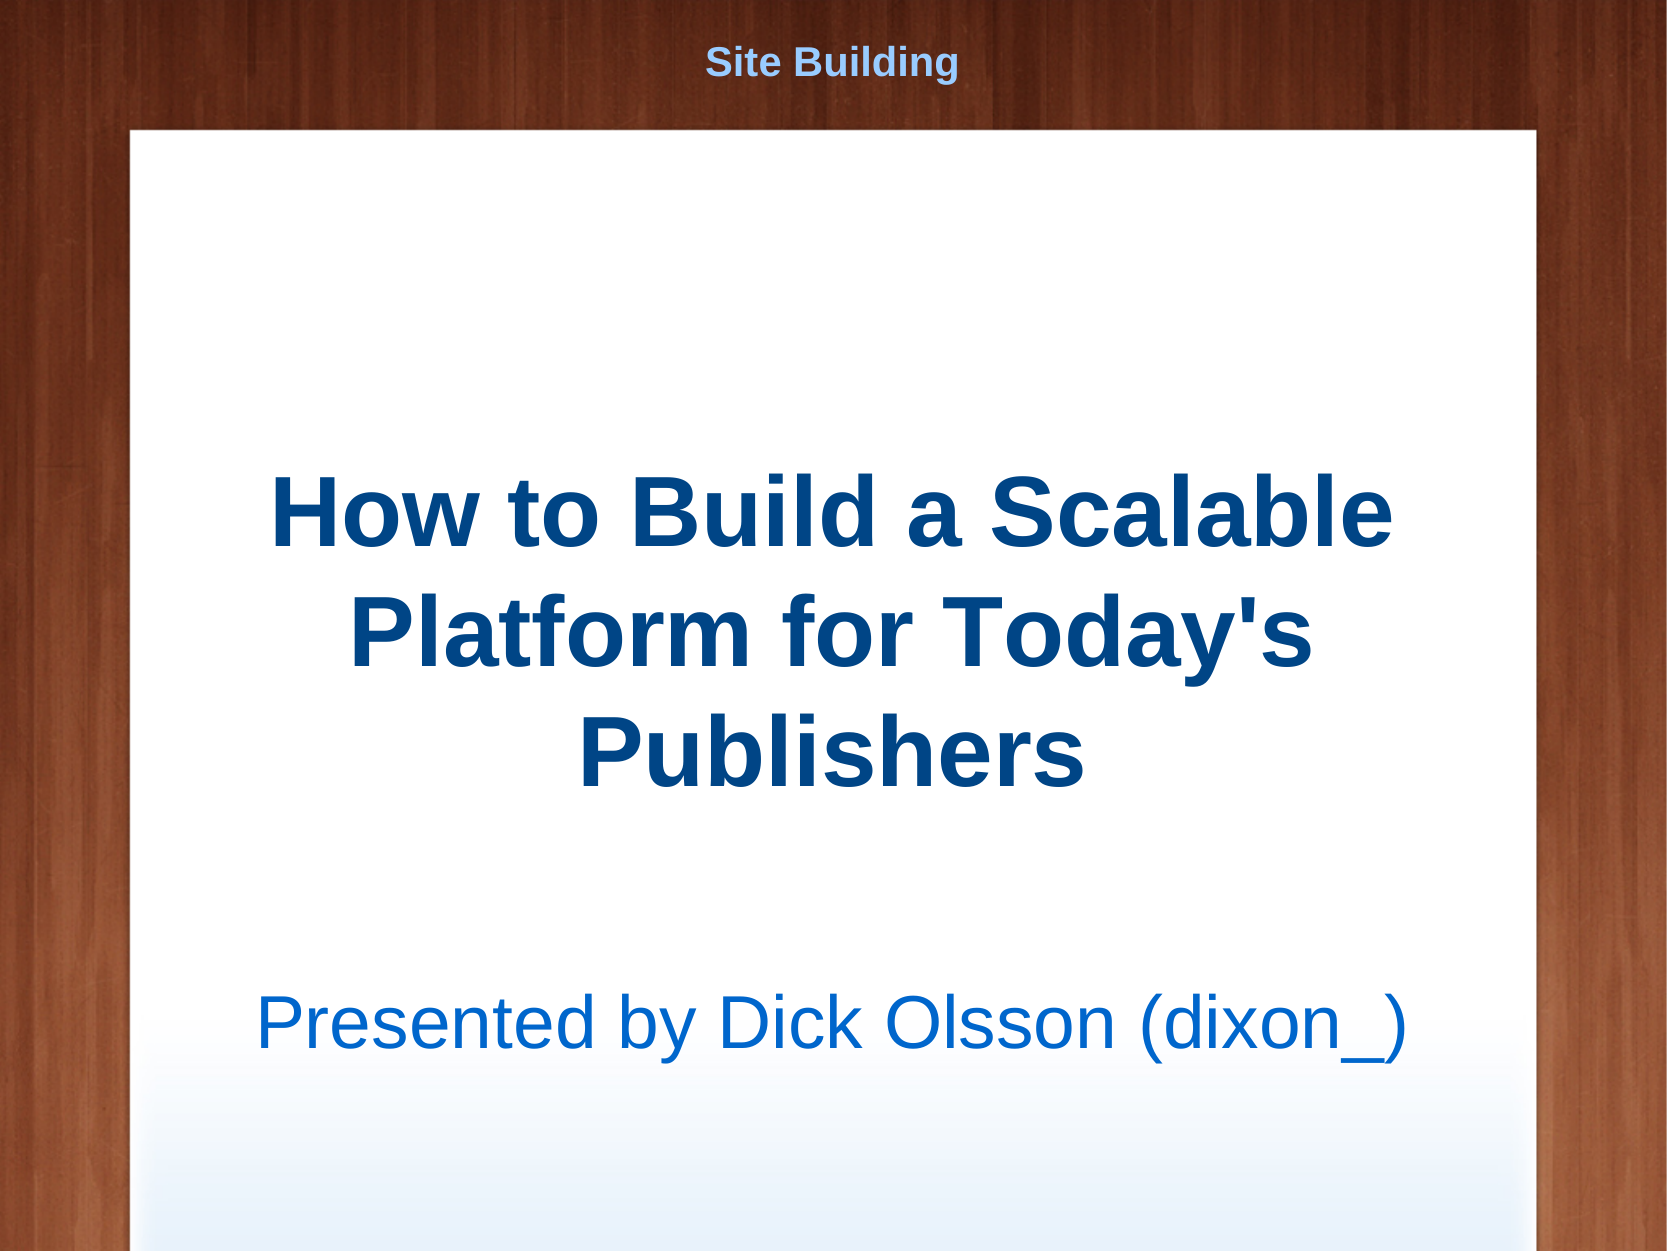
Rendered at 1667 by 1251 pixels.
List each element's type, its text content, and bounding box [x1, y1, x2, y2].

text_box Site Building [244, 33, 1421, 86]
text_box Presented by Dick Olsson (dixon_) [244, 976, 1421, 1060]
text_box How to Build a Scalable Platform for Today's Publishers [244, 430, 1421, 822]
picture [0, 0, 1667, 1251]
